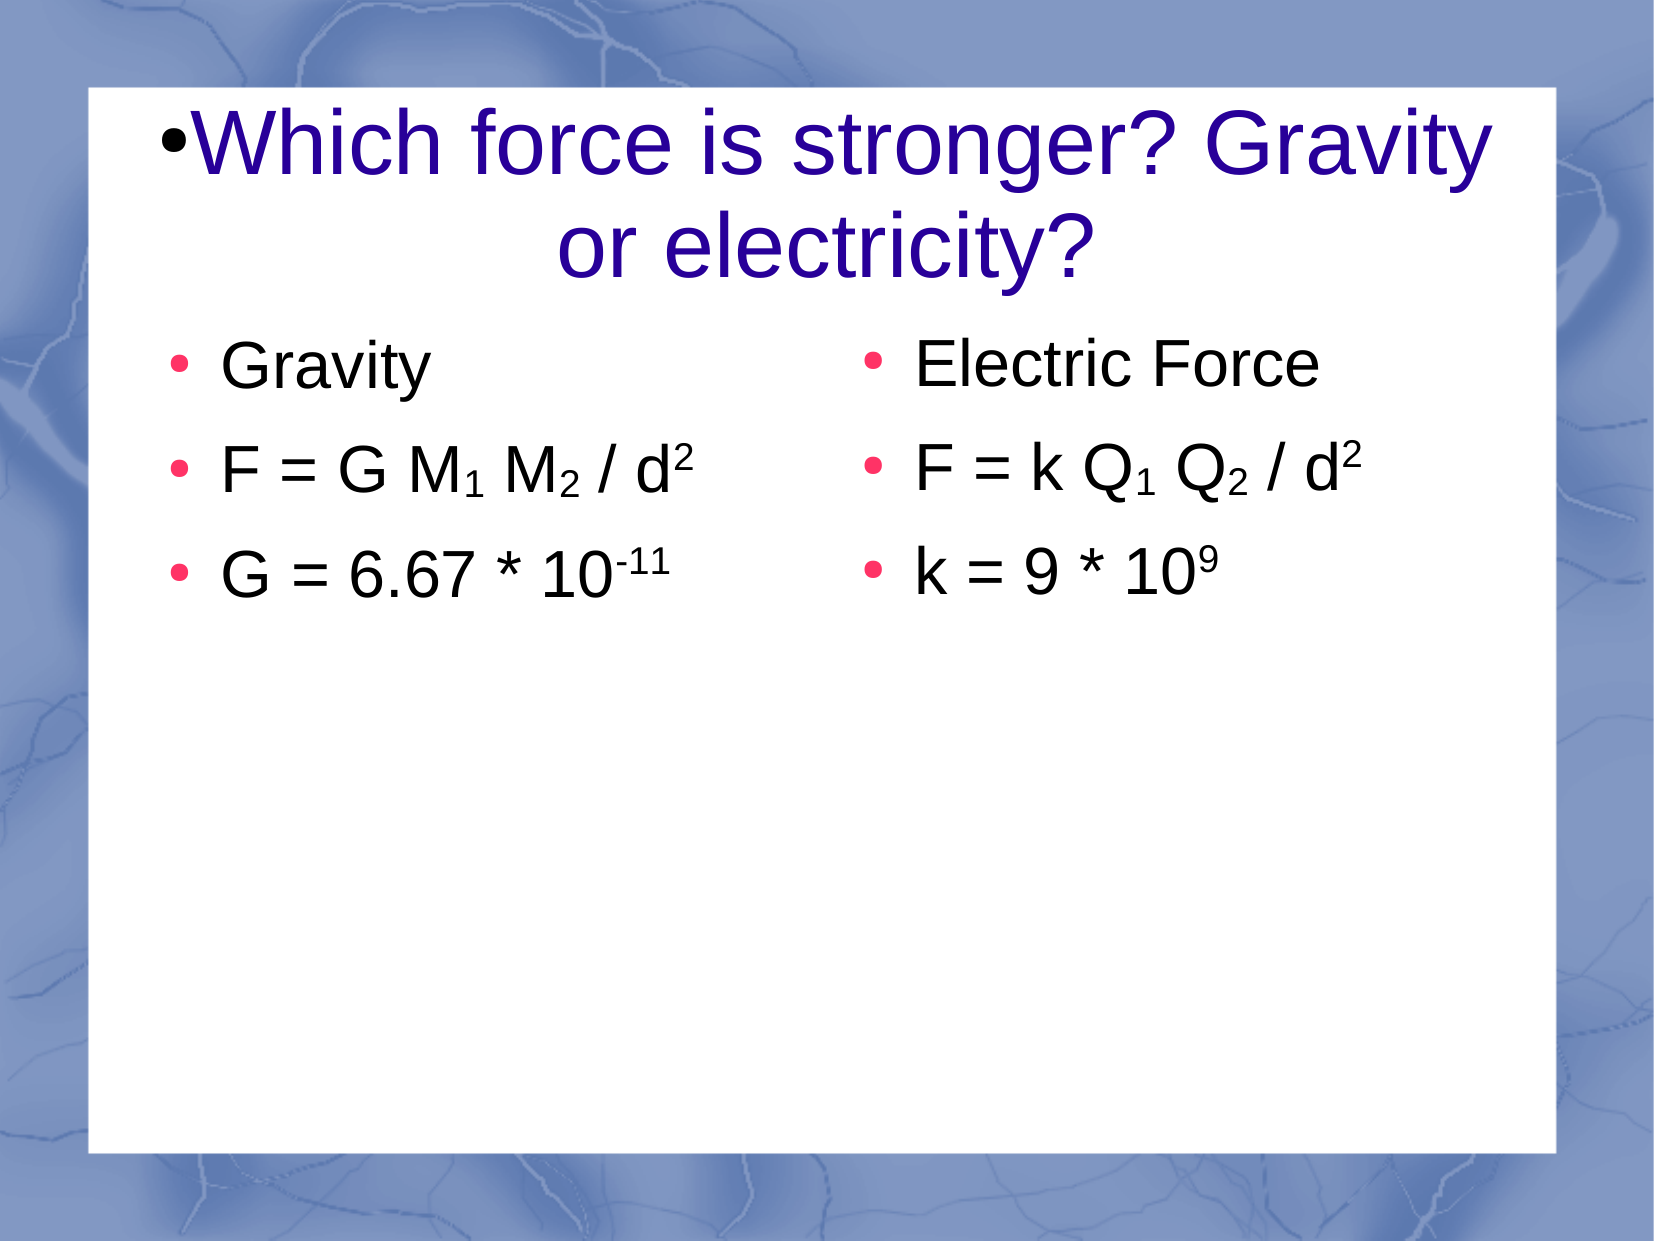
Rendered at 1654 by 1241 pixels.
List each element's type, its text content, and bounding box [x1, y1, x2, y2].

picture [0, 0, 1654, 1241]
title Which force is stronger? Gravity or electricity? [118, 90, 1536, 298]
list Gravity F = G M1 M2 / d2 G = 6.67 * 10-11 [150, 328, 813, 1013]
list Electric Force F = k Q1 Q2 / d2 k = 9 * 109 [843, 325, 1507, 996]
